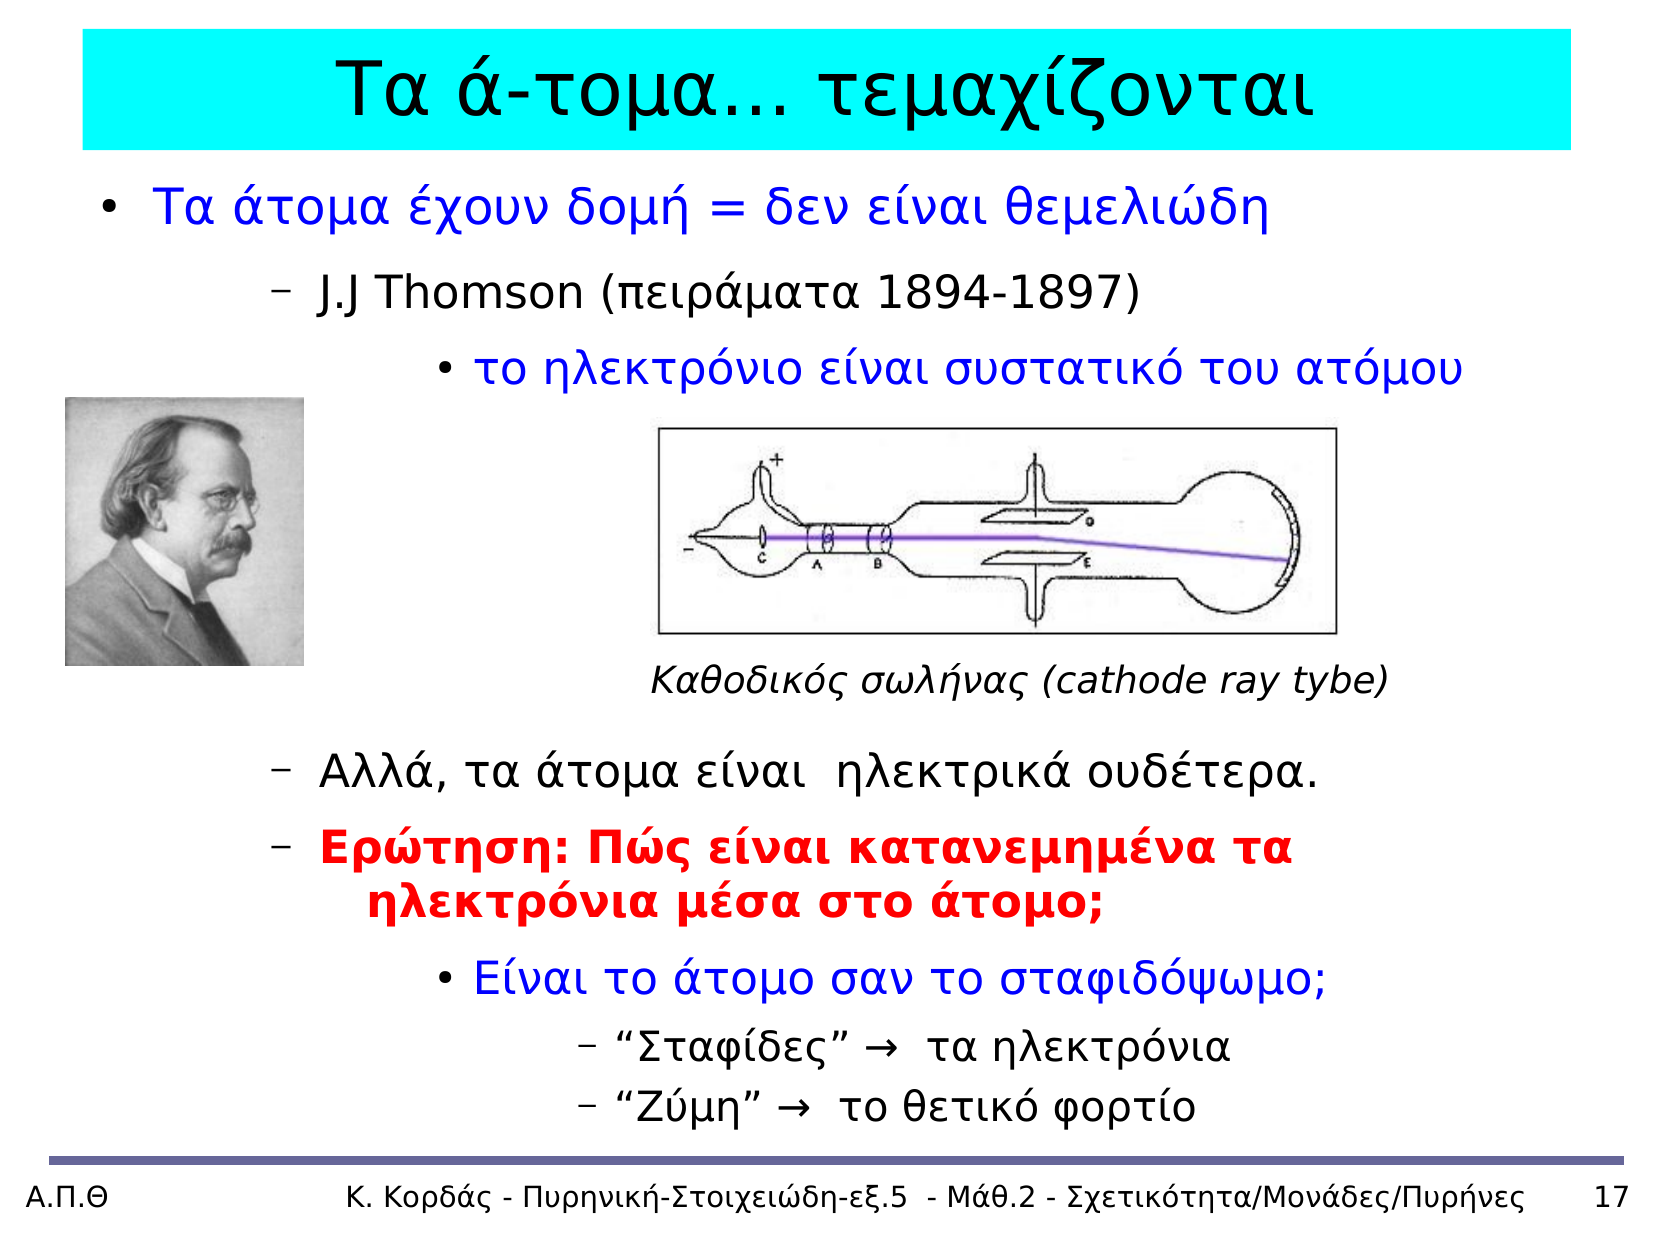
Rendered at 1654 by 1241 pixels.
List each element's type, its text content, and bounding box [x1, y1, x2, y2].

text_box Καθοδικός σωλήνας (cathode ray tybe) [635, 651, 1407, 711]
list Τα άτομα έχουν δομή = δεν είναι θεμελιώδη J.J Thomson (πειράματα 1894-1897) το ηλεκτρόνιο είναι συστατικό του ατόμου Αλλά, τα άτομα είναι ηλεκτρικά ουδέτερα. Ερώτηση: Πώς είναι κατανεμημένα τα ηλεκτρόνια μέσα στο άτομο; Είναι το άτομο σαν το σταφιδόψωμο; “Σταφίδες” → τα ηλεκτρόνια “Ζύμη” → το θετικό φορτίο [82, 177, 1571, 1136]
picture [650, 417, 1346, 644]
title Τα ά-τομα... τεμαχίζονται [82, 28, 1571, 151]
picture [65, 397, 304, 666]
